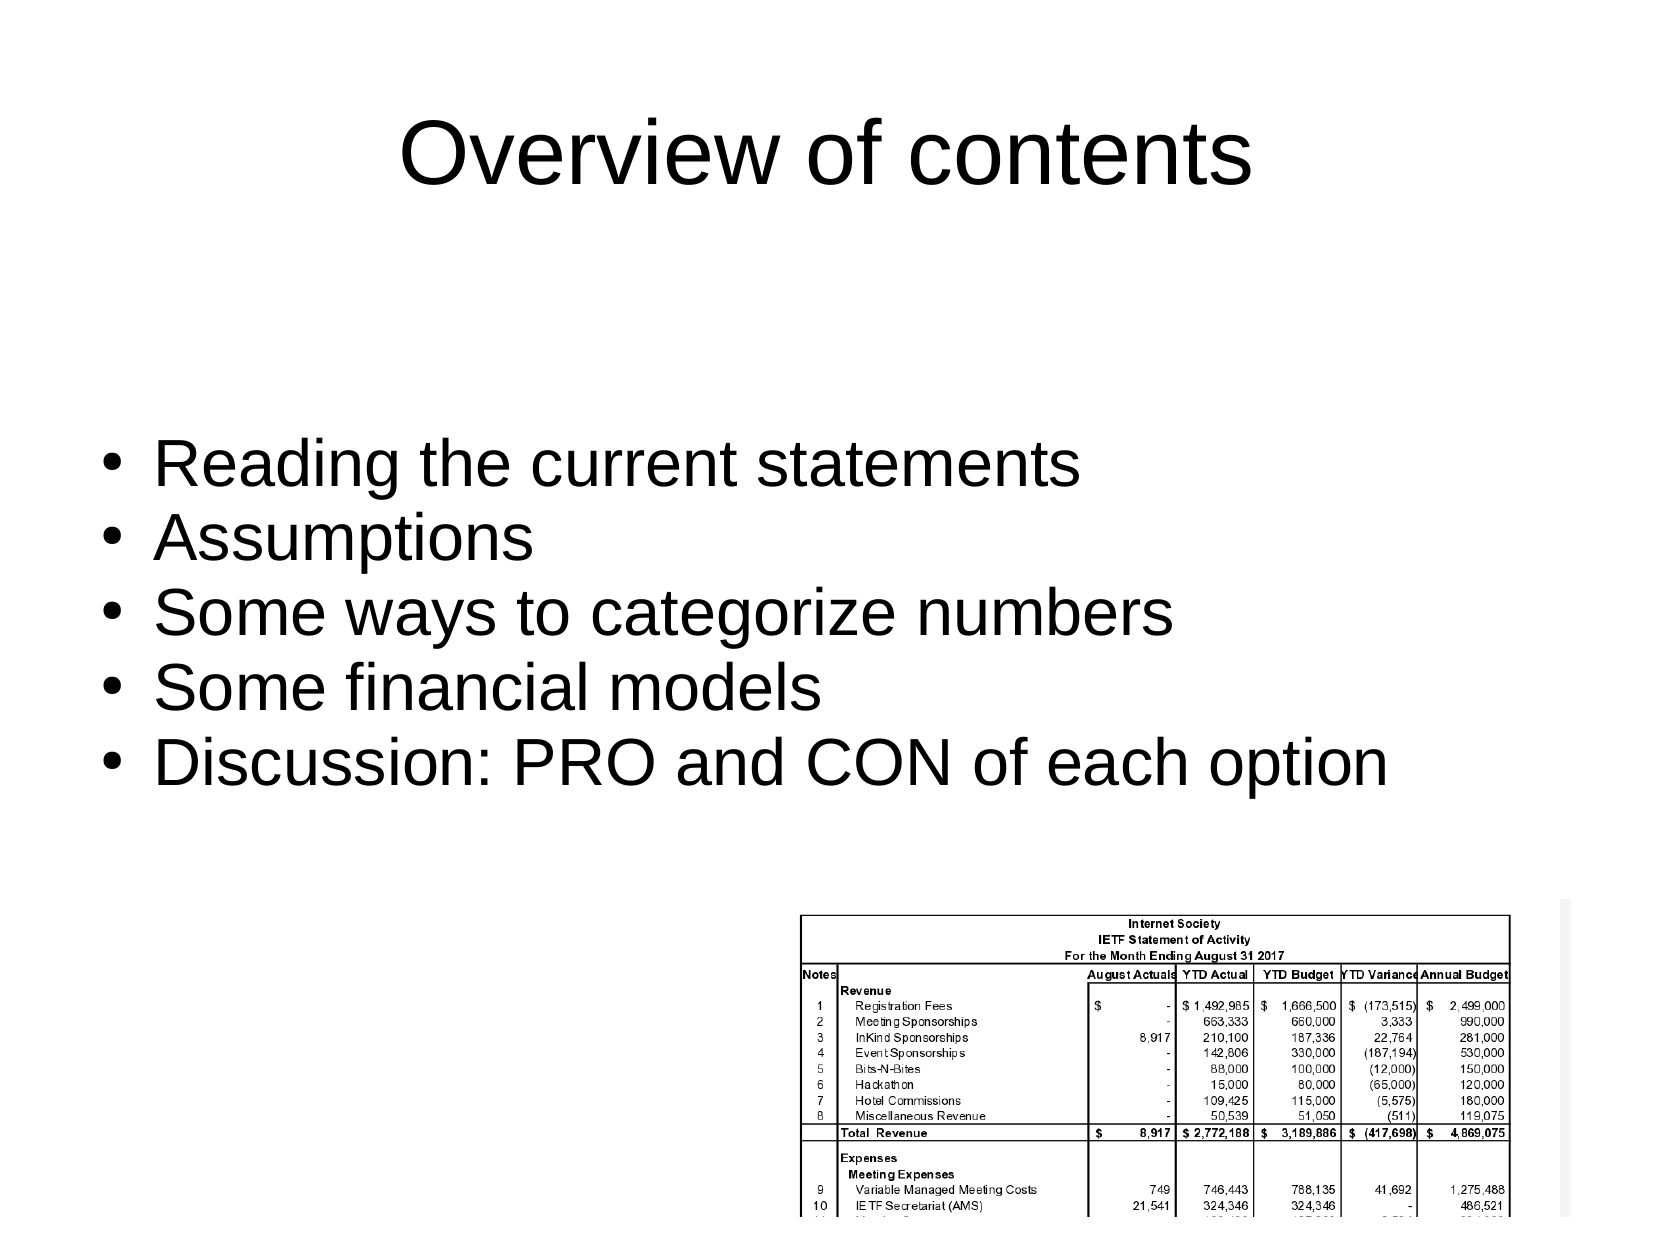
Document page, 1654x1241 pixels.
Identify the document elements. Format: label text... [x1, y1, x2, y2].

subtitle Reading the current statements Assumptions Some ways to categorize numbers Some financial models Discussion: PRO and CON of each option [82, 290, 1571, 1010]
picture [777, 899, 1571, 1217]
title Overview of contents [82, 49, 1571, 257]
